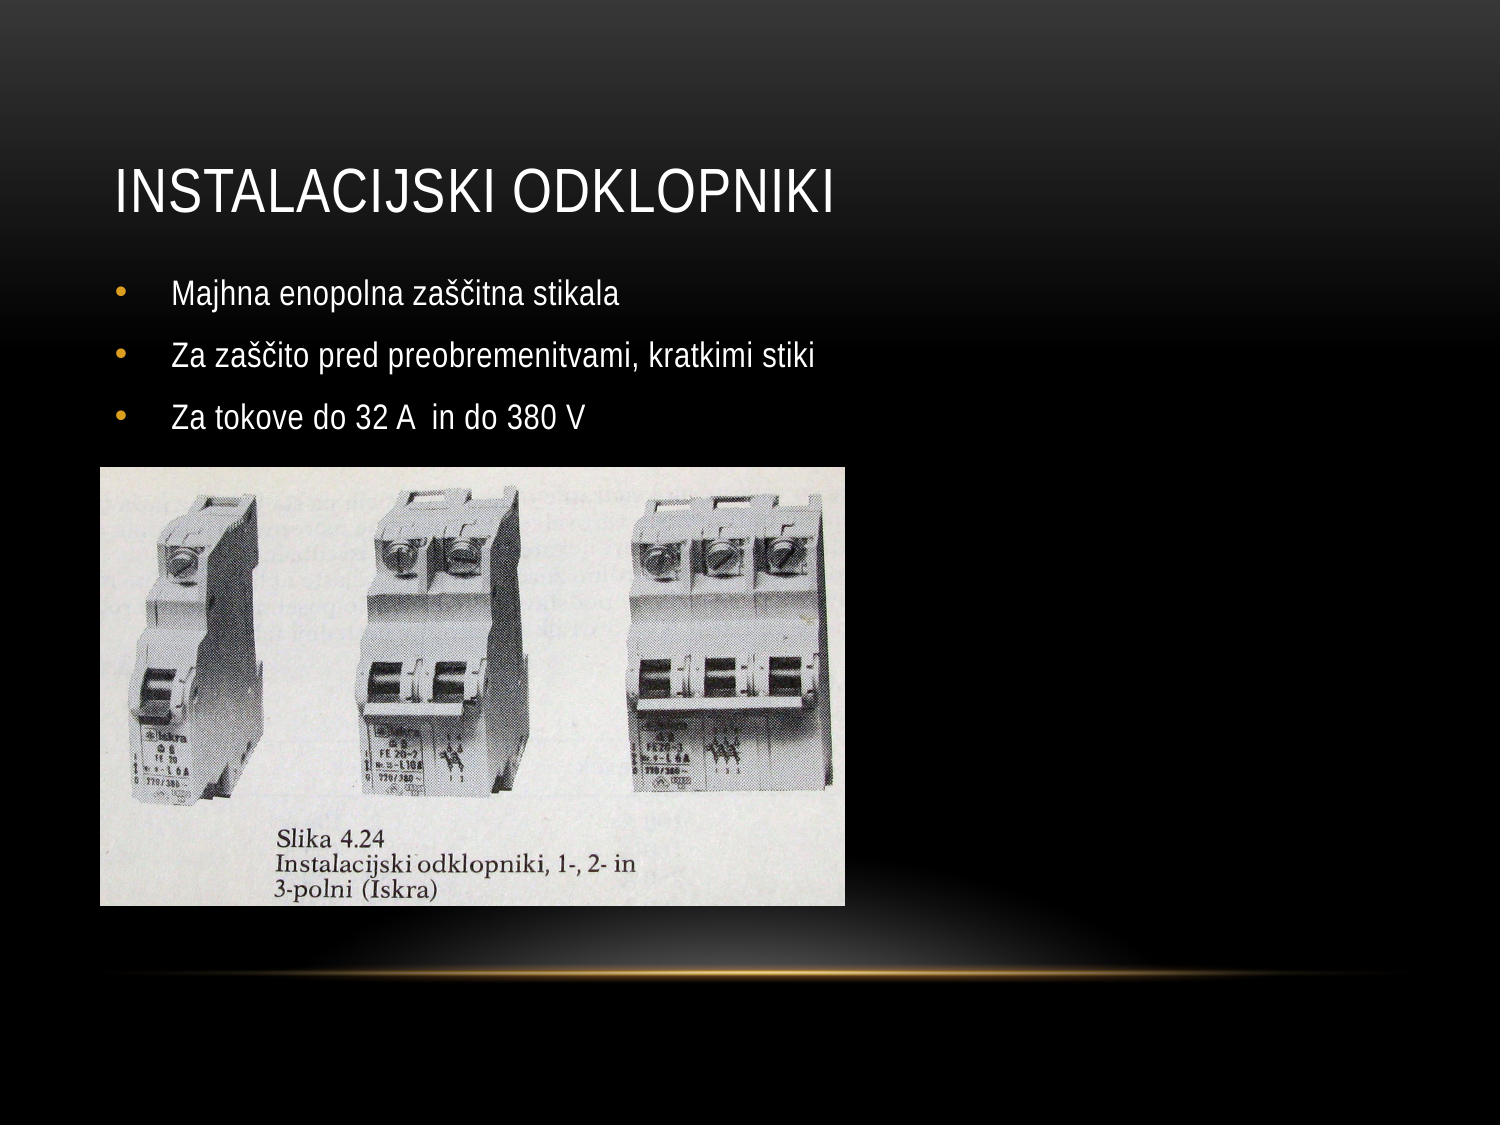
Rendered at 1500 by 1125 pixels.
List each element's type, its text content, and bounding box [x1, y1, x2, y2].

picture [0, 0, 1500, 1125]
title Instalacijski odklopniki [99, 45, 1400, 233]
list Majhna enopolna zaščitna stikala Za zaščito pred preobremenitvami, kratkimi stiki Za tokove do 32 A in do 380 V [99, 262, 1400, 938]
